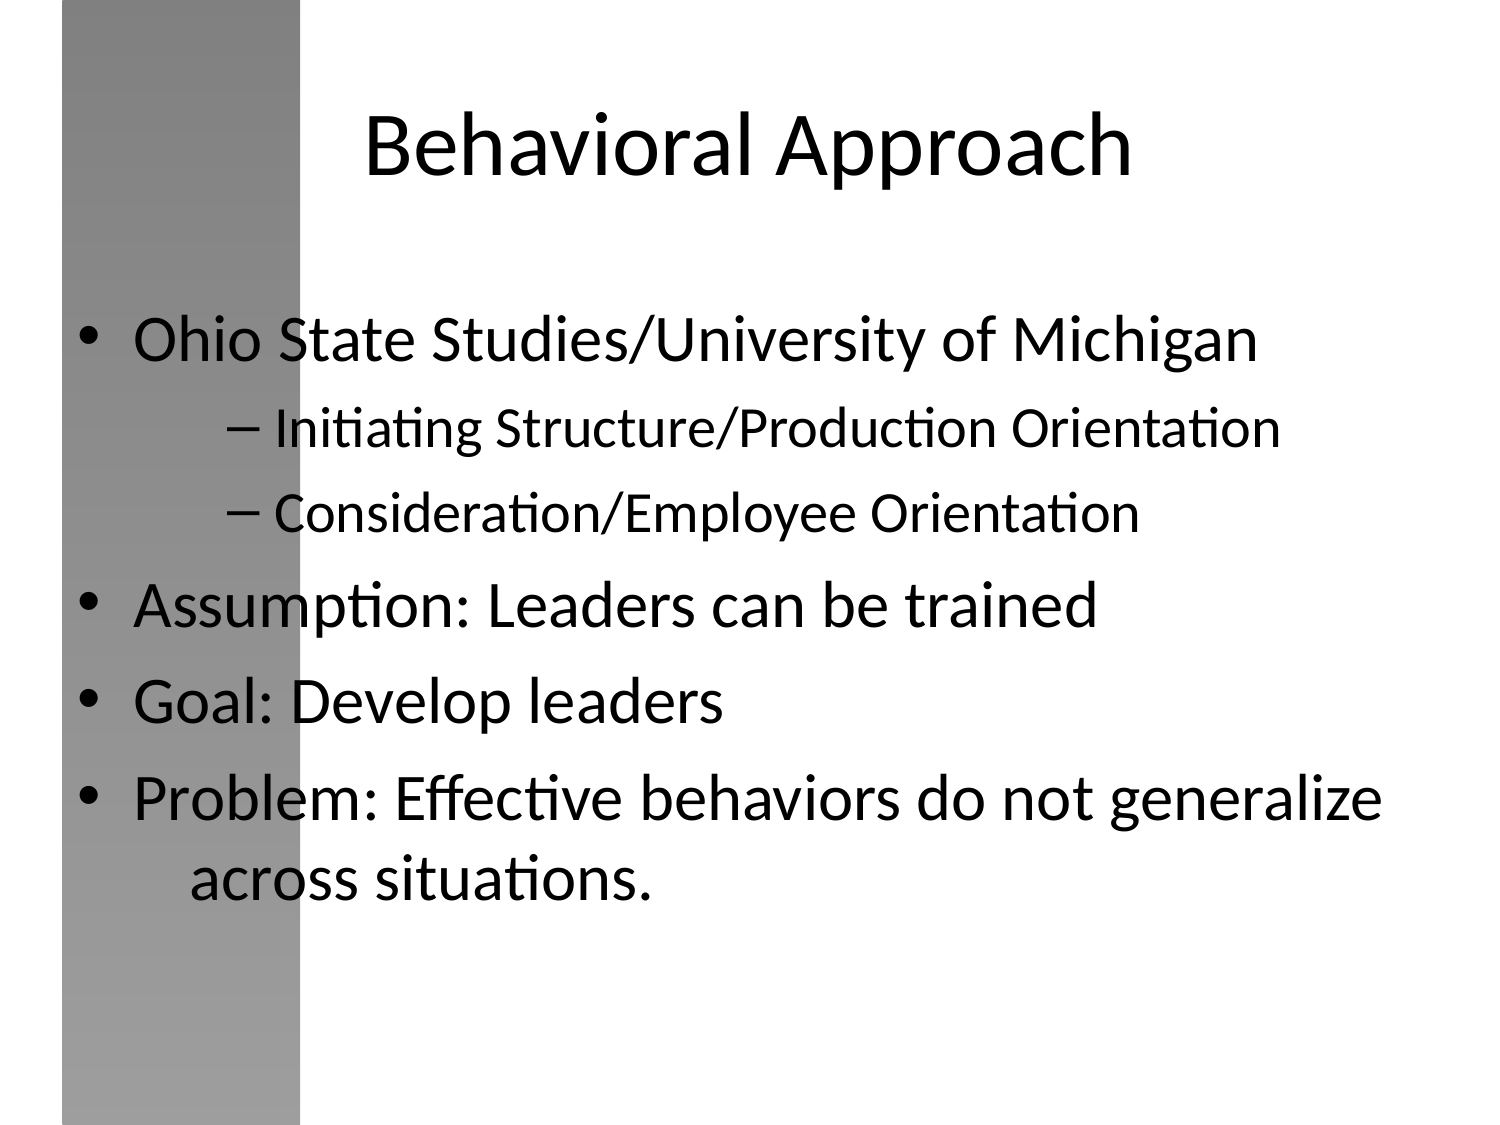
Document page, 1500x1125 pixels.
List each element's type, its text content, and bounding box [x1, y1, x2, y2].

title Behavioral Approach [75, 45, 1426, 233]
list Ohio State Studies/University of Michigan Initiating Structure/Production Orientation Consideration/Employee Orientation Assumption: Leaders can be trained Goal: Develop leaders Problem: Effective behaviors do not generalize across situations. [62, 287, 1500, 1088]
